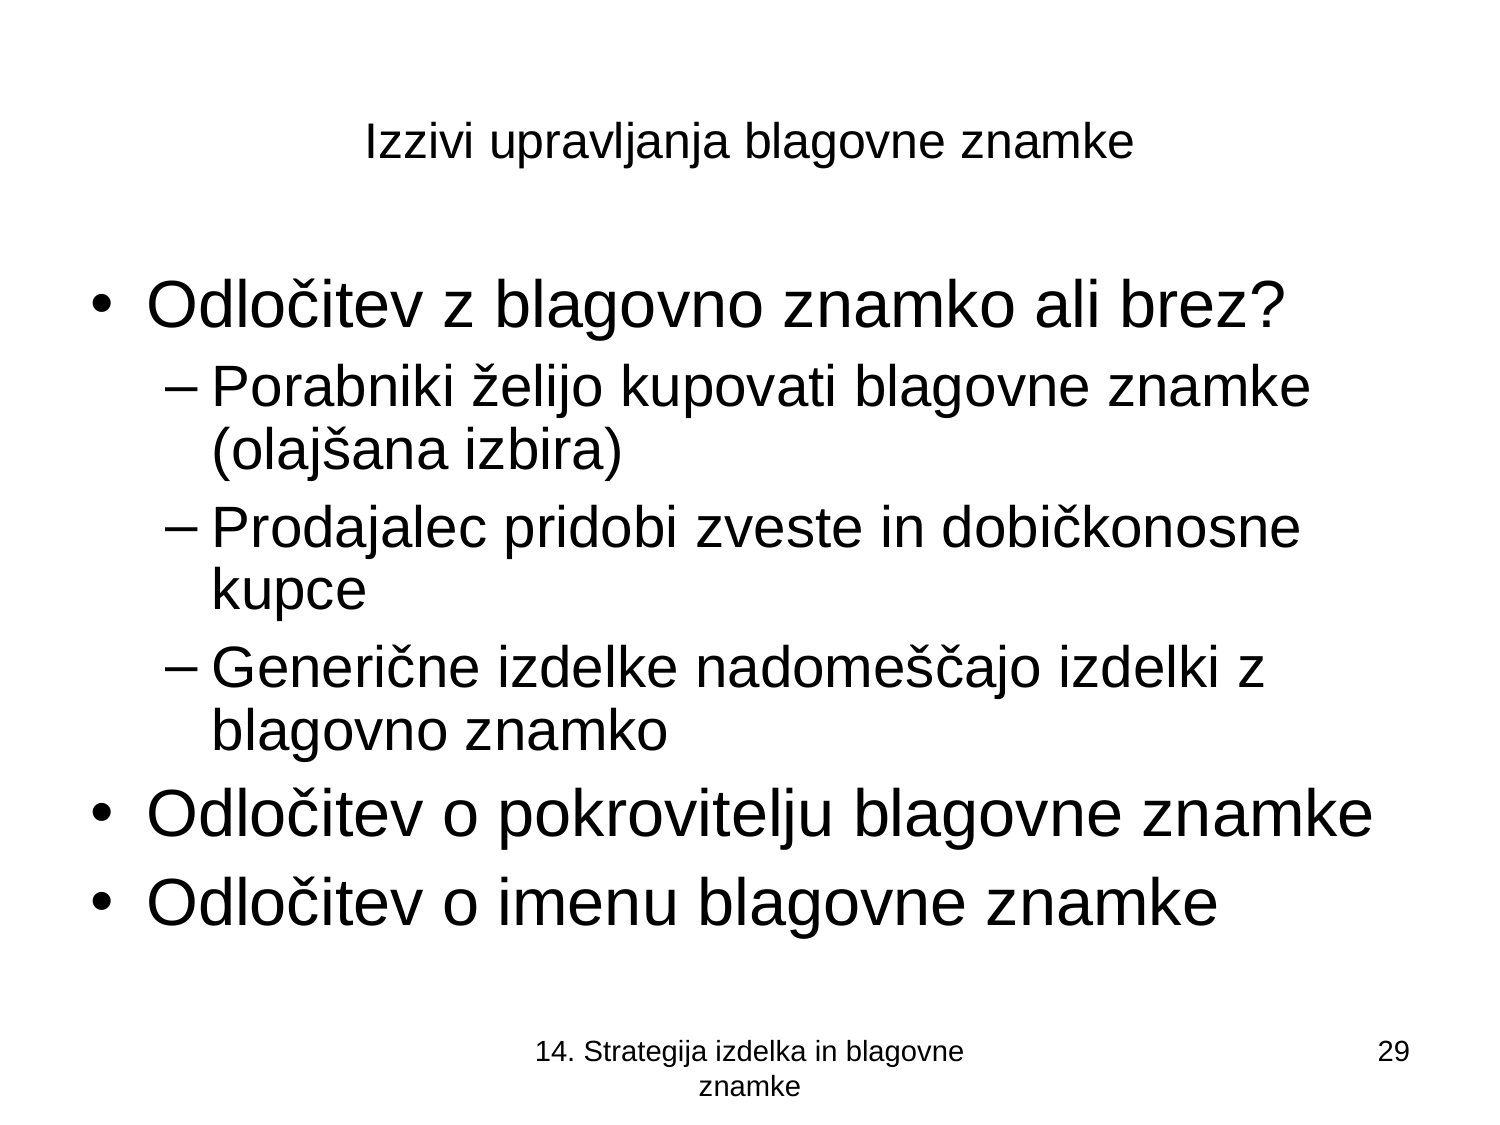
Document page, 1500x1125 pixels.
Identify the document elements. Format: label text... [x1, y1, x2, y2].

text_box <number> [1074, 1040, 1426, 1103]
list Odločitev z blagovno znamko ali brez? Porabniki želijo kupovati blagovne znamke (olajšana izbira) Prodajalec pridobi zveste in dobičkonosne kupce Generične izdelke nadomeščajo izdelki z blagovno znamko Odločitev o pokrovitelju blagovne znamke Odločitev o imenu blagovne znamke [75, 262, 1426, 1040]
text_box 14. Strategija izdelka in blagovne znamke [512, 1040, 988, 1103]
title Izzivi upravljanja blagovne znamke [75, 45, 1426, 233]
